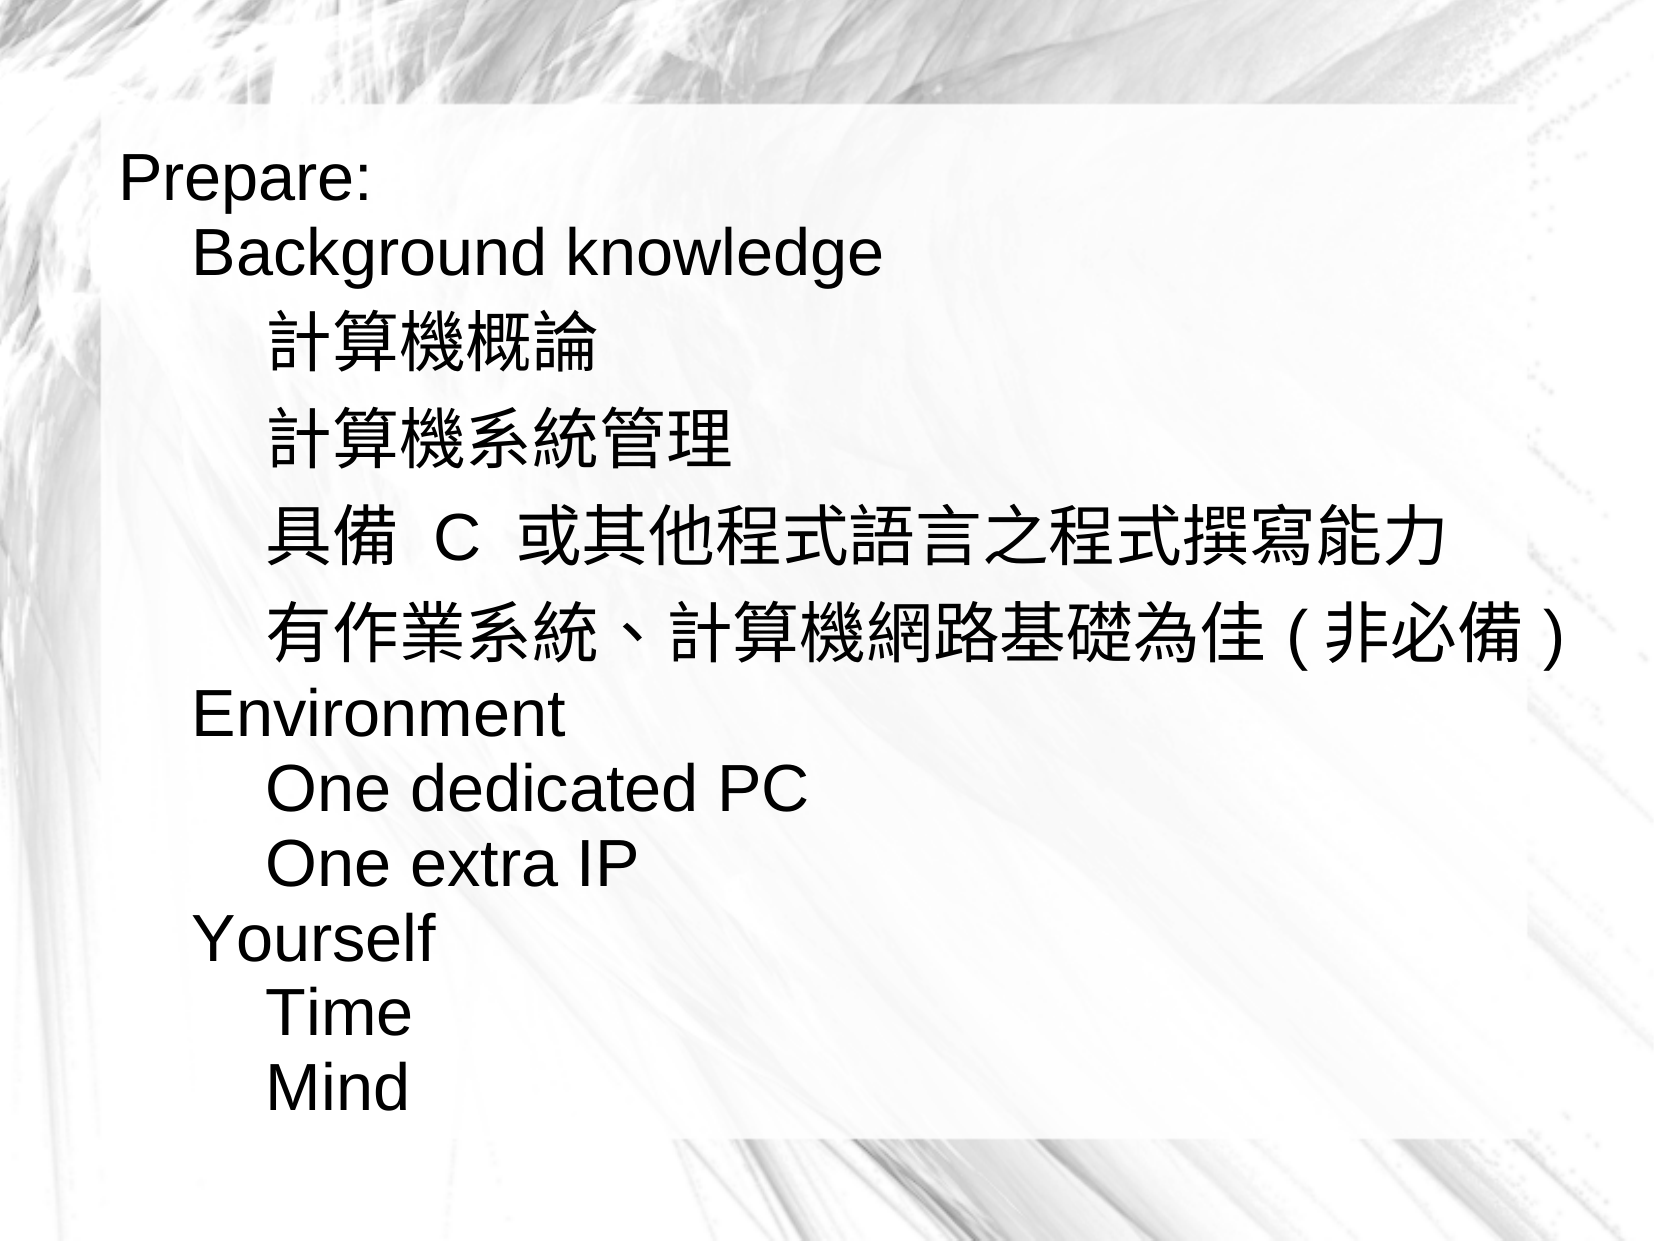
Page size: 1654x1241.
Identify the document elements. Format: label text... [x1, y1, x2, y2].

picture [0, 0, 1654, 1241]
subtitle Prepare: Background knowledge 計算機概論 計算機系統管理 具備 C 或其他程式語言之程式撰寫能力 有作業系統、計算機網路基礎為佳(非必備) Environment One dedicated PC One extra IP Yourself Time Mind [118, 154, 1571, 1111]
